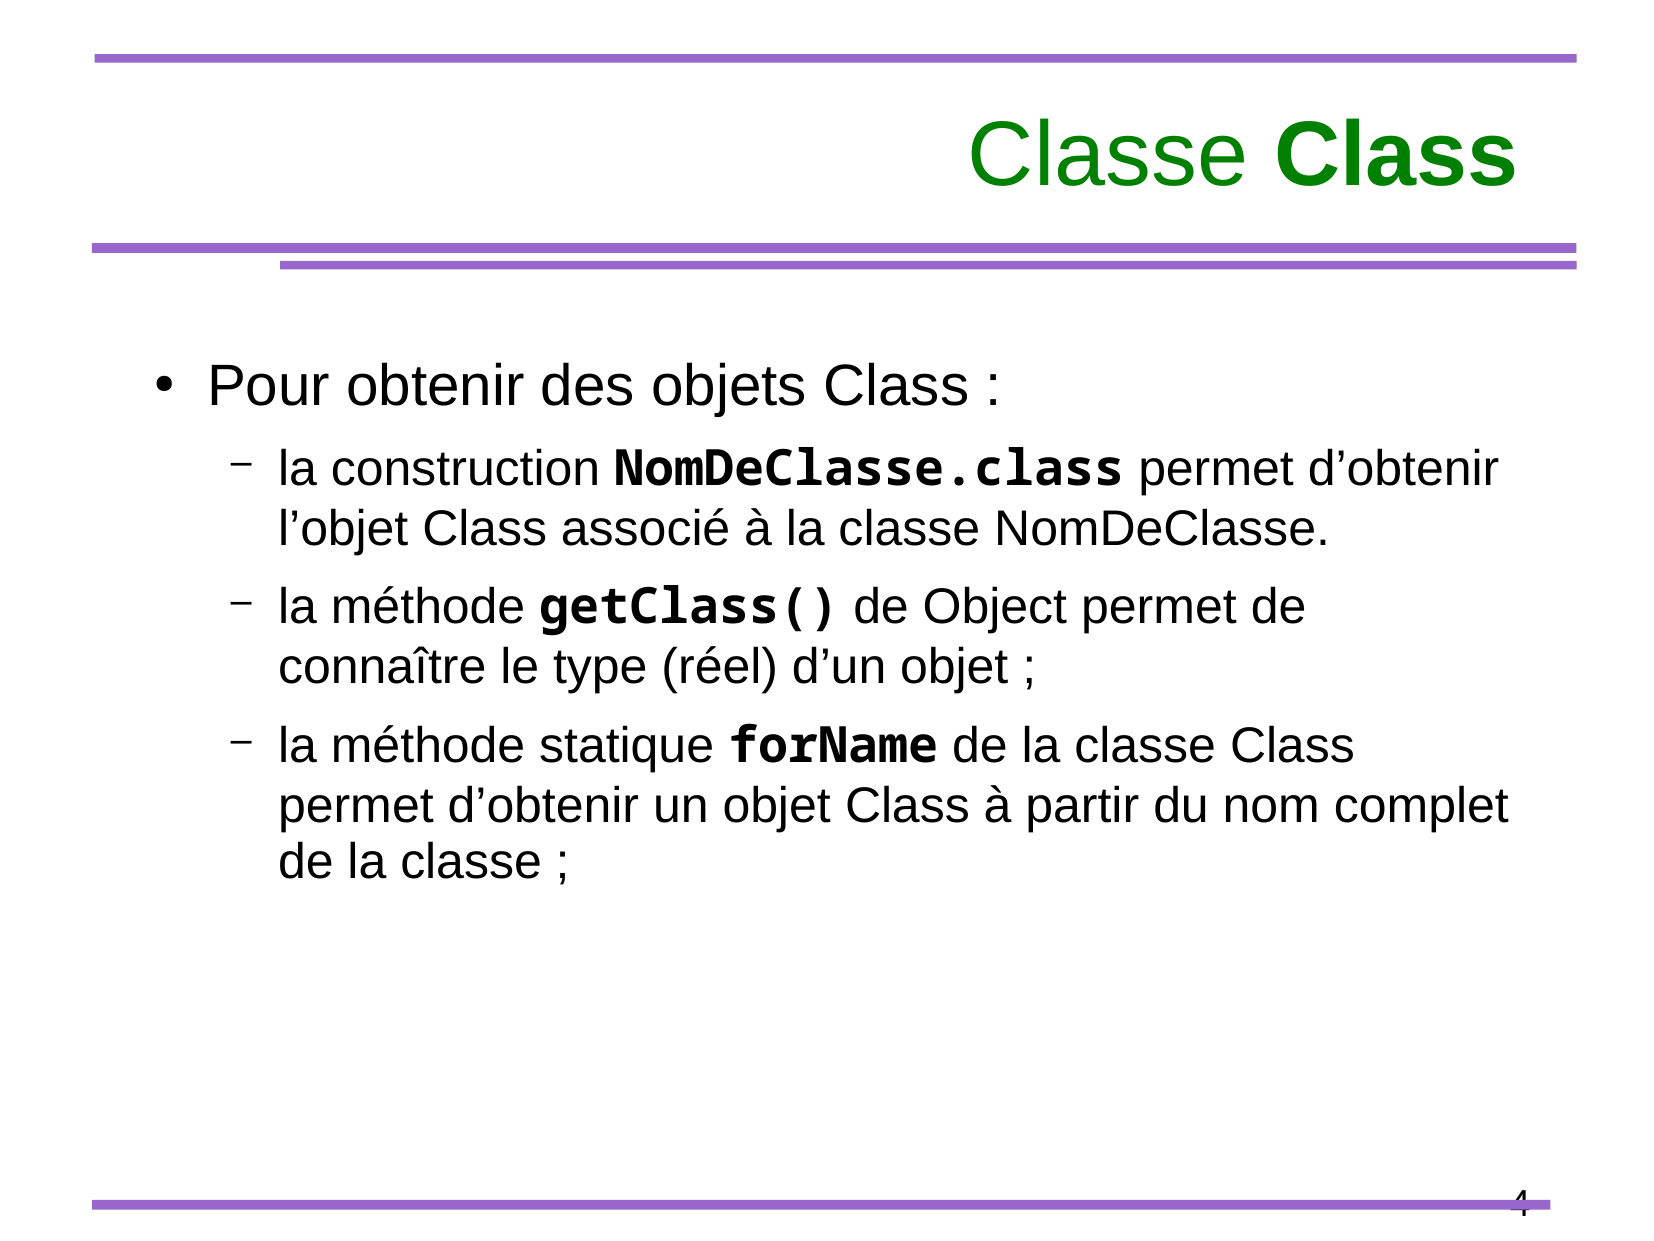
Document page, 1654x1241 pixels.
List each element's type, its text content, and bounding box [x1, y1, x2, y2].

list Pour obtenir des objets Class : la construction NomDeClasse.class permet d’obtenir l’objet Class associé à la classe NomDeClasse. la méthode getClass() de Object permet de connaître le type (réel) d’un objet ; la méthode statique forName de la classe Class permet d’obtenir un objet Class à partir du nom complet de la classe ; [121, 344, 1534, 1142]
title Classe Class [121, 42, 1534, 265]
